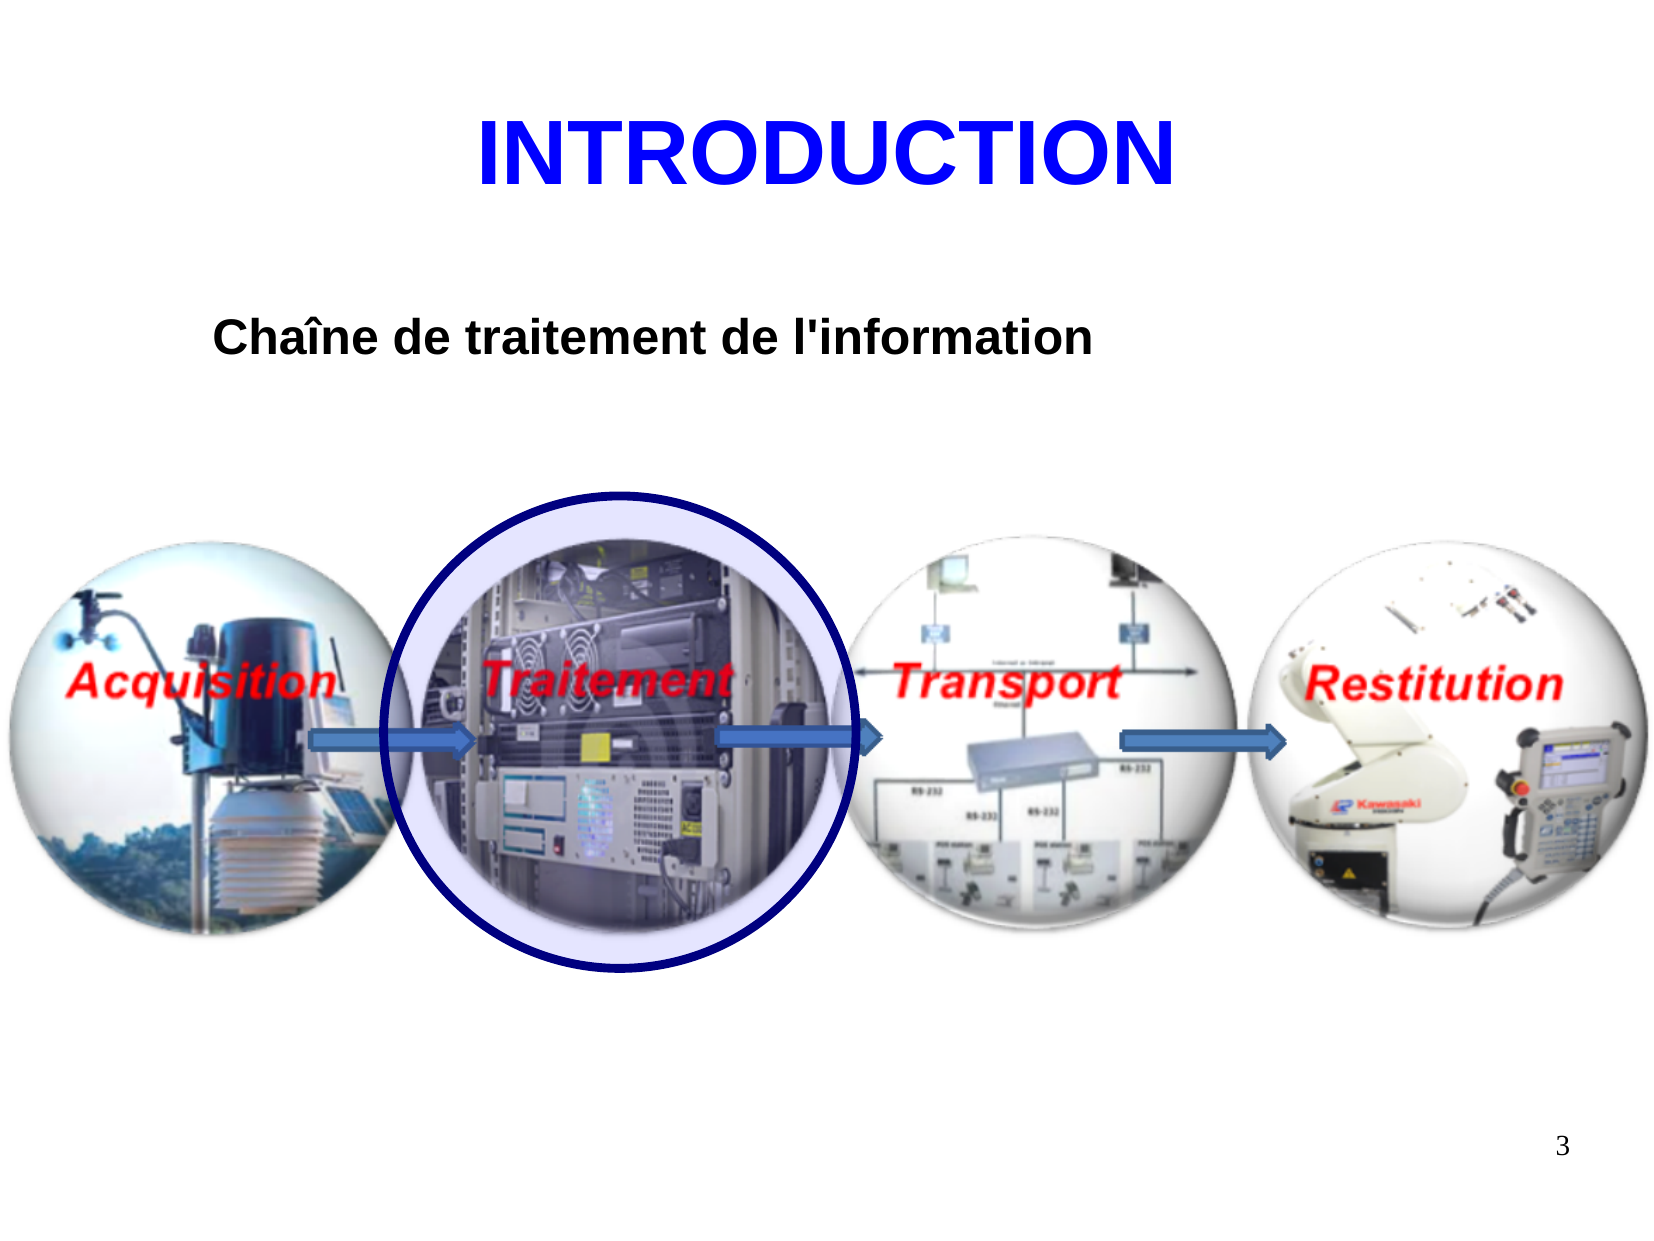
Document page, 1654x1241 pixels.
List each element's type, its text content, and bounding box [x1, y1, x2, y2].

subtitle Chaîne de traitement de l'information [106, 260, 1595, 414]
title INTRODUCTION [0, 49, 1654, 257]
picture [725, 527, 1654, 945]
picture [0, 527, 515, 945]
text_box [383, 495, 857, 969]
